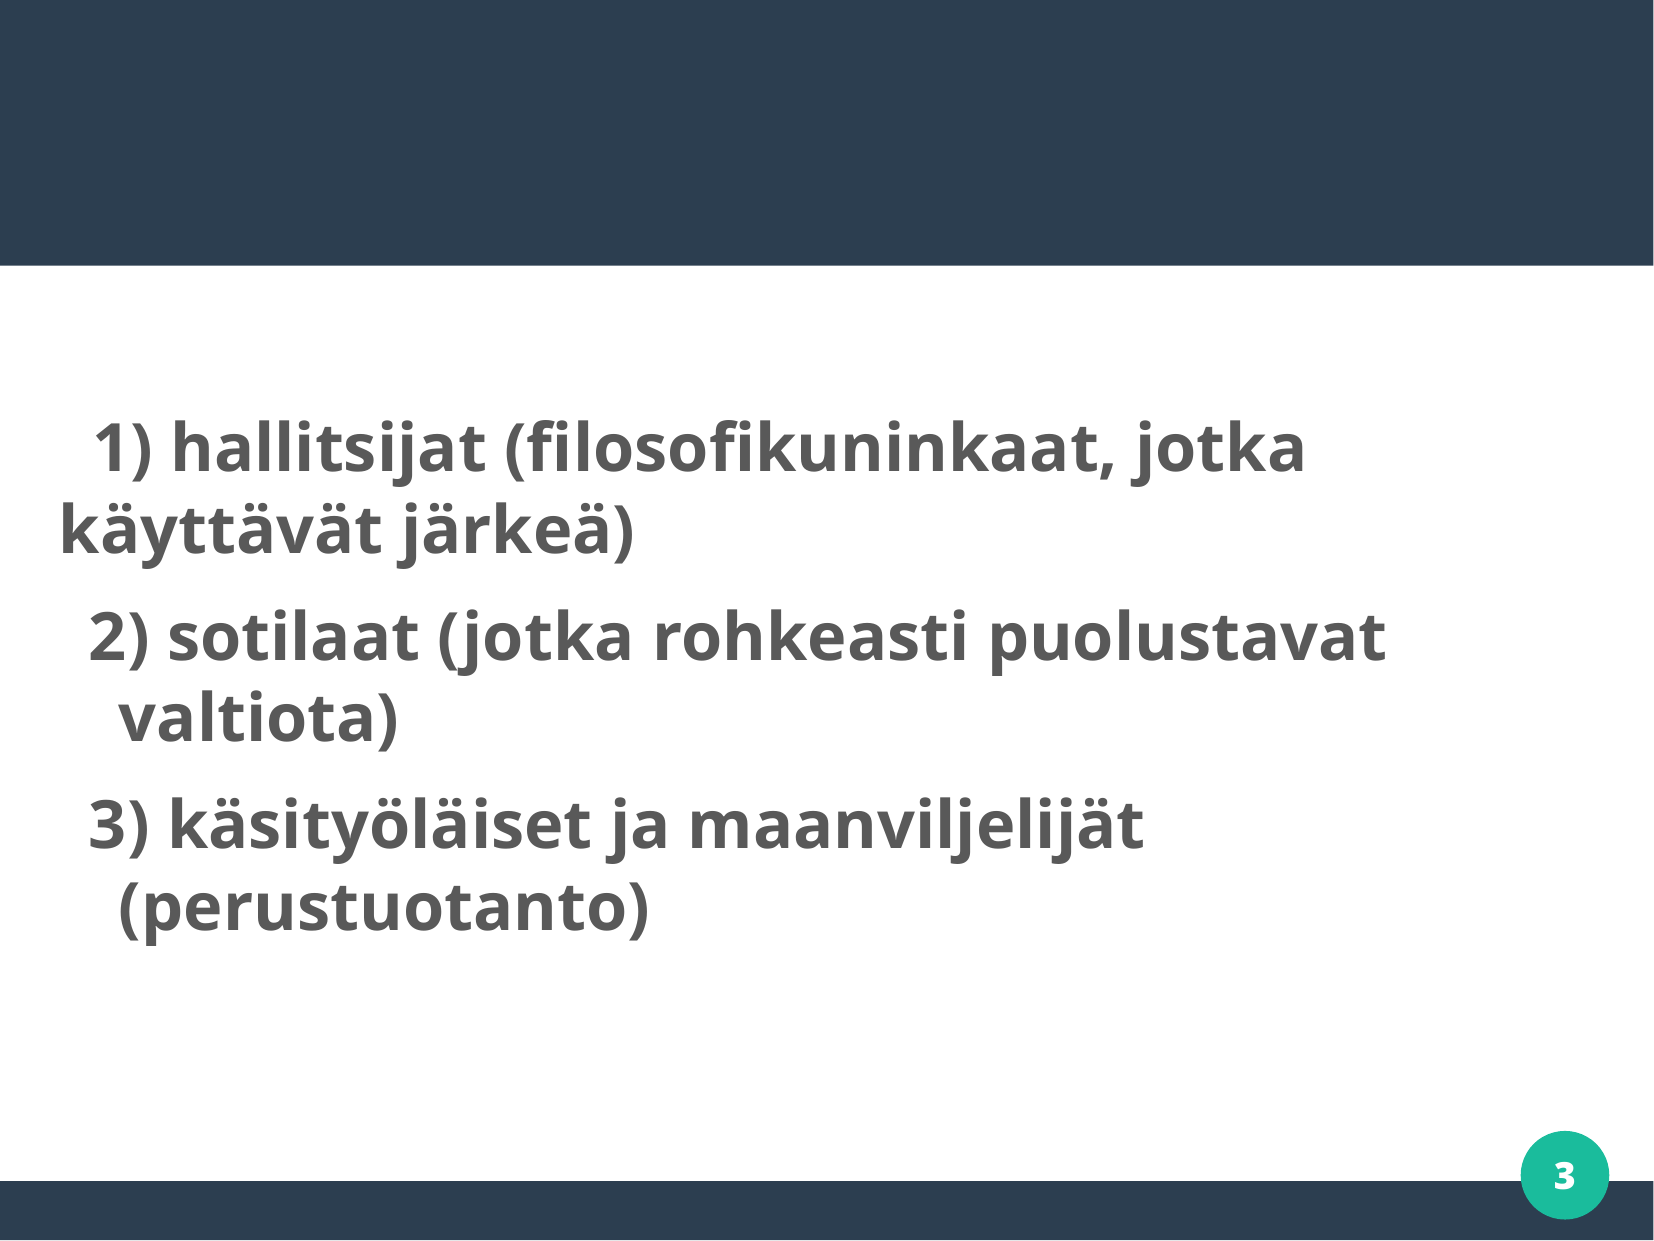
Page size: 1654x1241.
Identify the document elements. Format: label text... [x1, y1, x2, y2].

list Platonin ihannevaltio 1) hallitsijat (filosofikuninkaat, jotka käyttävät järkeä) 2) sotilaat (jotka rohkeasti puolustavat valtiota) 3) käsityöläiset ja maanviljelijät (perustuotanto)arvainvalta, jossa yhteiskuntaluo-kat syntyvät ihmisten ominaisuuksien mukaan [59, 324, 1595, 1152]
